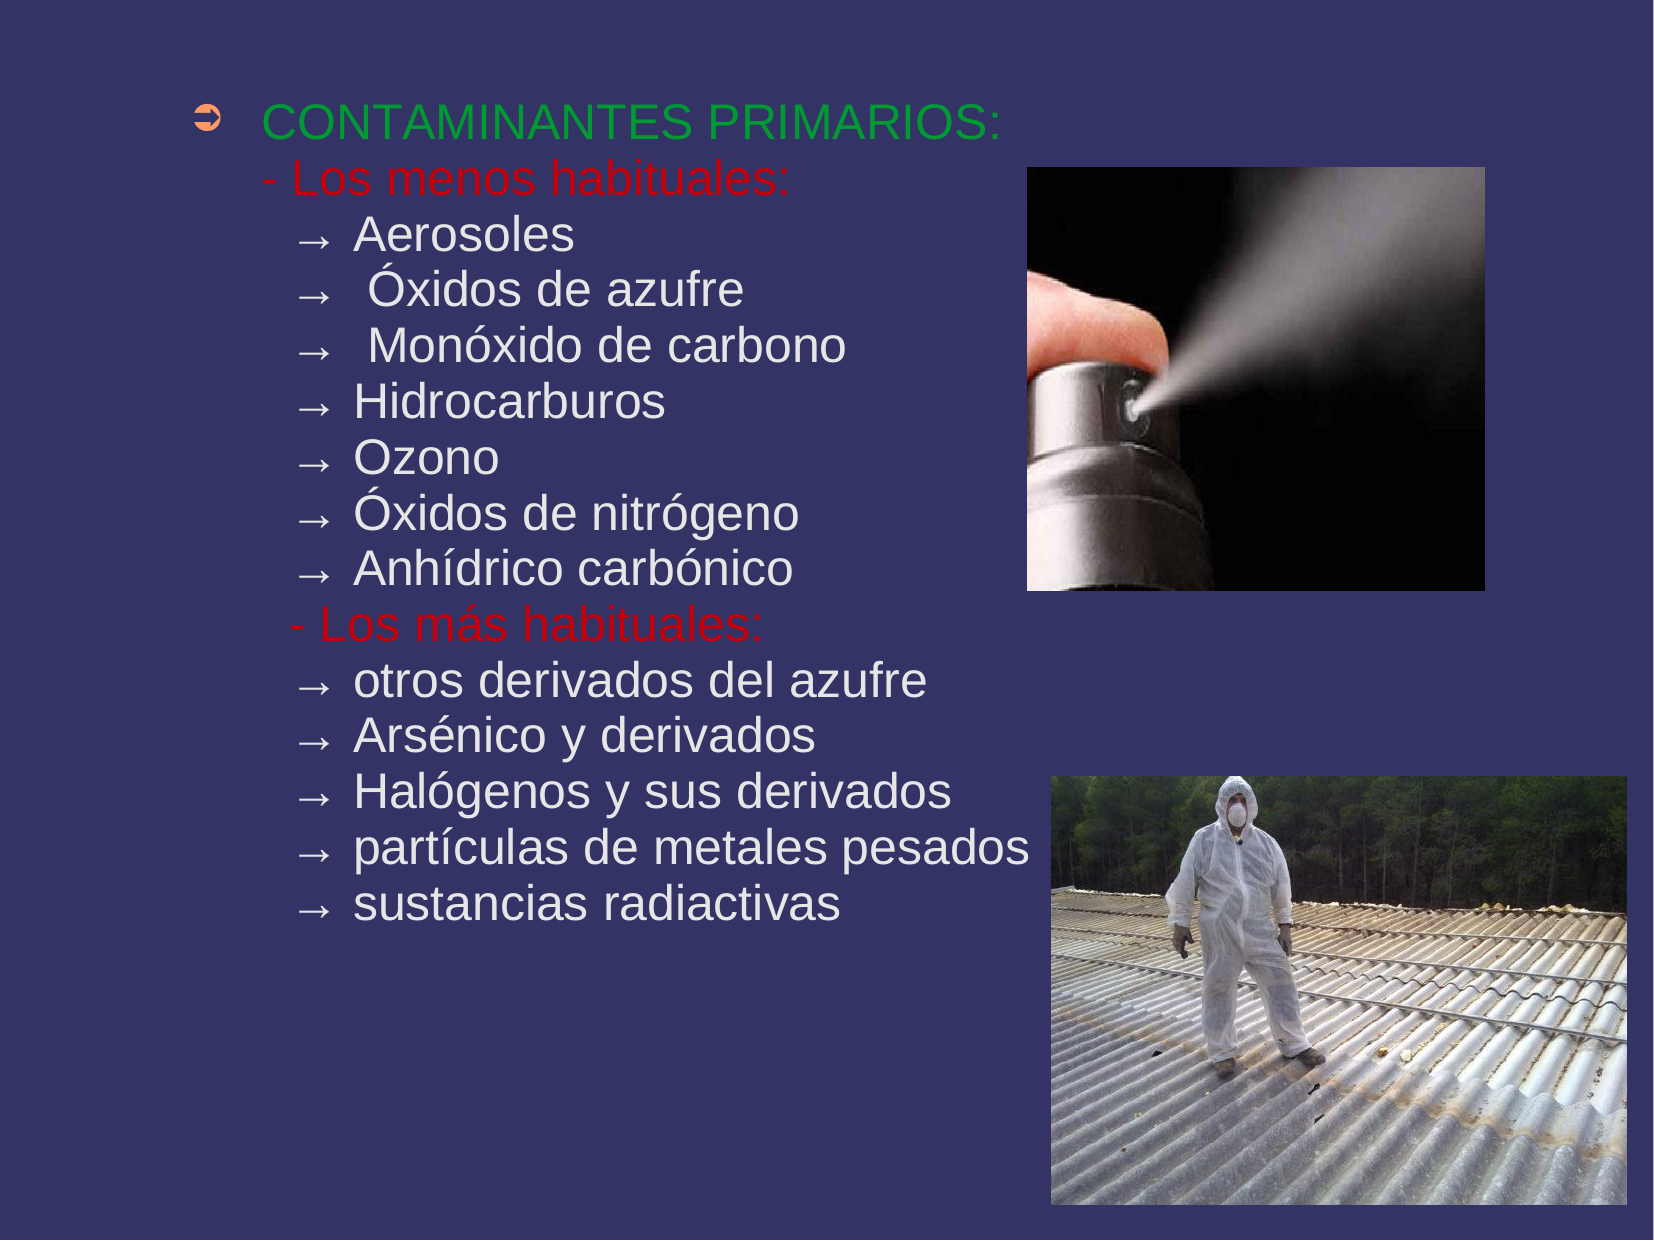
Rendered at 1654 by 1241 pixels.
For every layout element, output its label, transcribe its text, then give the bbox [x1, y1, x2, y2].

picture [1027, 167, 1485, 591]
list CONTAMINANTES PRIMARIOS: - Los menos habituales: → Aerosoles → Óxidos de azufre → Monóxido de carbono → Hidrocarburos → Ozono → Óxidos de nitrógeno → Anhídrico carbónico - Los más habituales: → otros derivados del azufre → Arsénico y derivados → Halógenos y sus derivados → partículas de metales pesados → sustancias radiactivas [178, 94, 1570, 1147]
picture [1051, 776, 1627, 1205]
